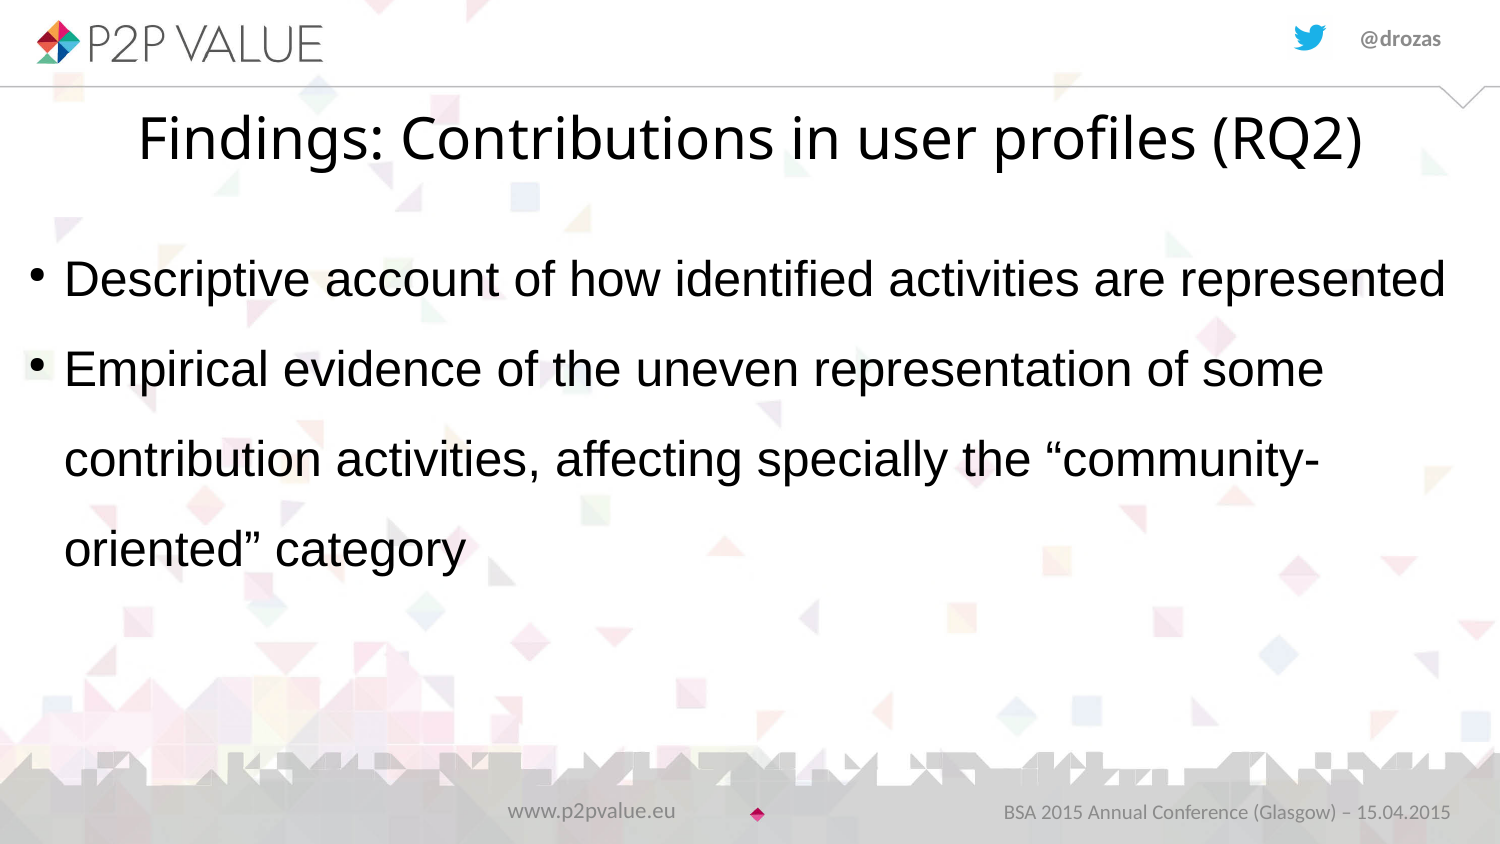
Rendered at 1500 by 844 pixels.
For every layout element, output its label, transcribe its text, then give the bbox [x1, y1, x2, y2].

text_box BSA 2015 Annual Conference (Glasgow) – 15.04.2015 [777, 788, 1470, 834]
picture [0, 0, 1500, 92]
title Findings: Contributions in user profiles (RQ2) [0, 92, 1500, 181]
subtitle Descriptive account of how identified activities are represented Empirical evidence of the uneven representation of some contribution activities, affecting specially the “community-oriented” category [15, 210, 1496, 766]
picture [0, 181, 1500, 844]
text_box @drozas [1333, 15, 1455, 60]
text_box www.p2pvalue.eu [501, 789, 720, 829]
